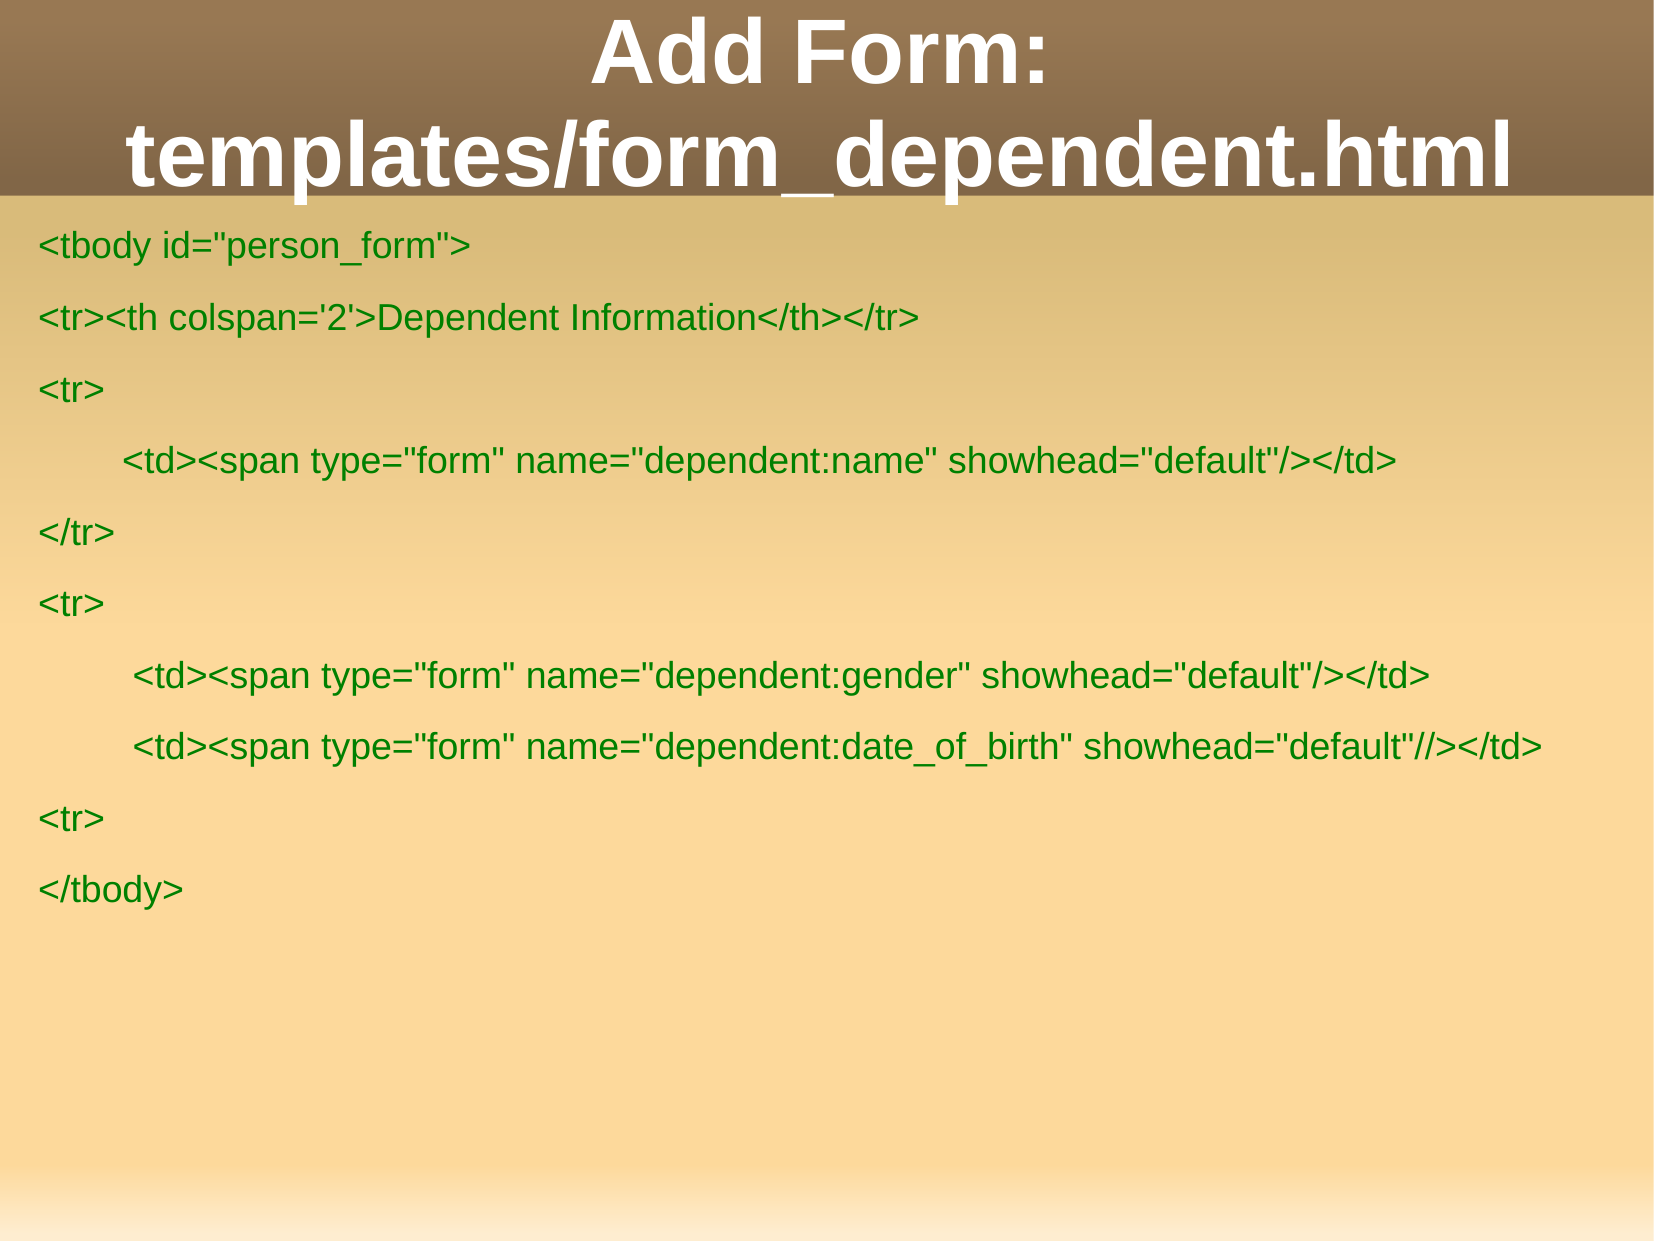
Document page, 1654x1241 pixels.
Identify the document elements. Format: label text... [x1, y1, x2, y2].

picture [0, 0, 1654, 1241]
title Add Form: templates/form_dependent.html [76, 1, 1565, 207]
list <tbody id="person_form"> <tr><th colspan='2'>Dependent Information</th></tr> <tr> <td><span type="form" name="dependent:name" showhead="default"/></td> </tr> <tr> <td><span type="form" name="dependent:gender" showhead="default"/></td> <td><span type="form" name="dependent:date_of_birth" showhead="default"//></td> <tr> </tbody> [38, 225, 1613, 911]
